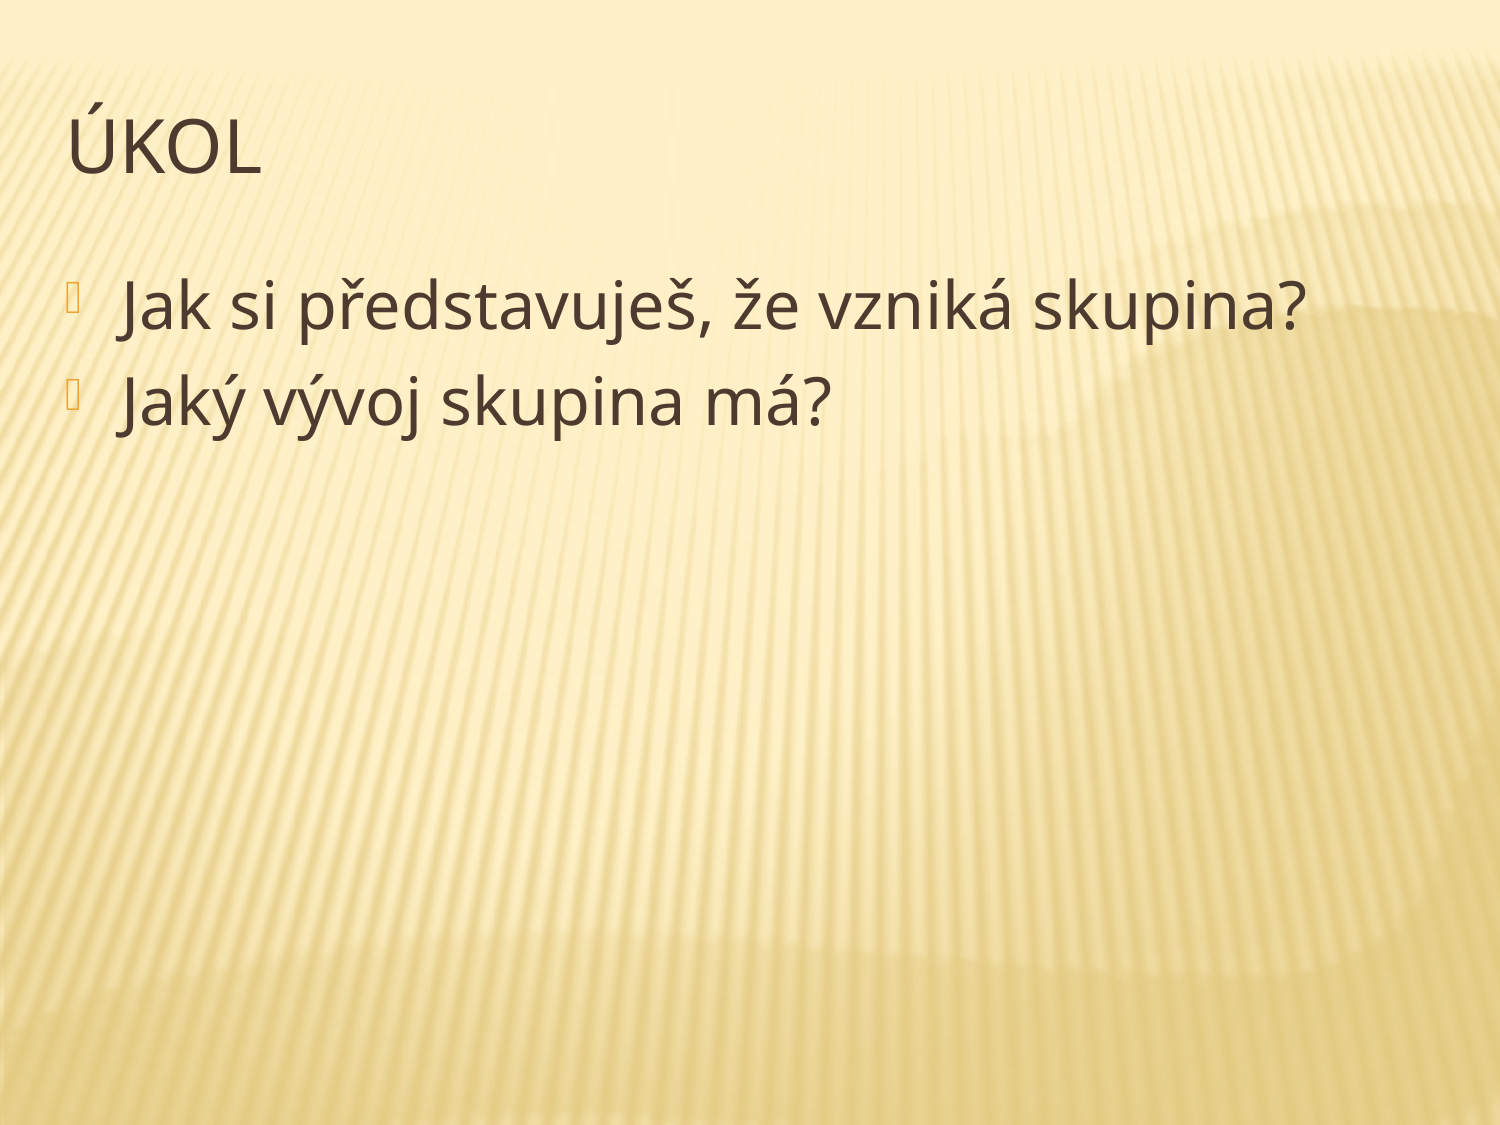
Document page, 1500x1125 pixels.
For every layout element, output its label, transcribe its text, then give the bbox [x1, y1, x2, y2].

list Jak si představuješ, že vzniká skupina? Jaký vývoj skupina má? [50, 254, 1476, 998]
title Úkol [50, 75, 1476, 213]
